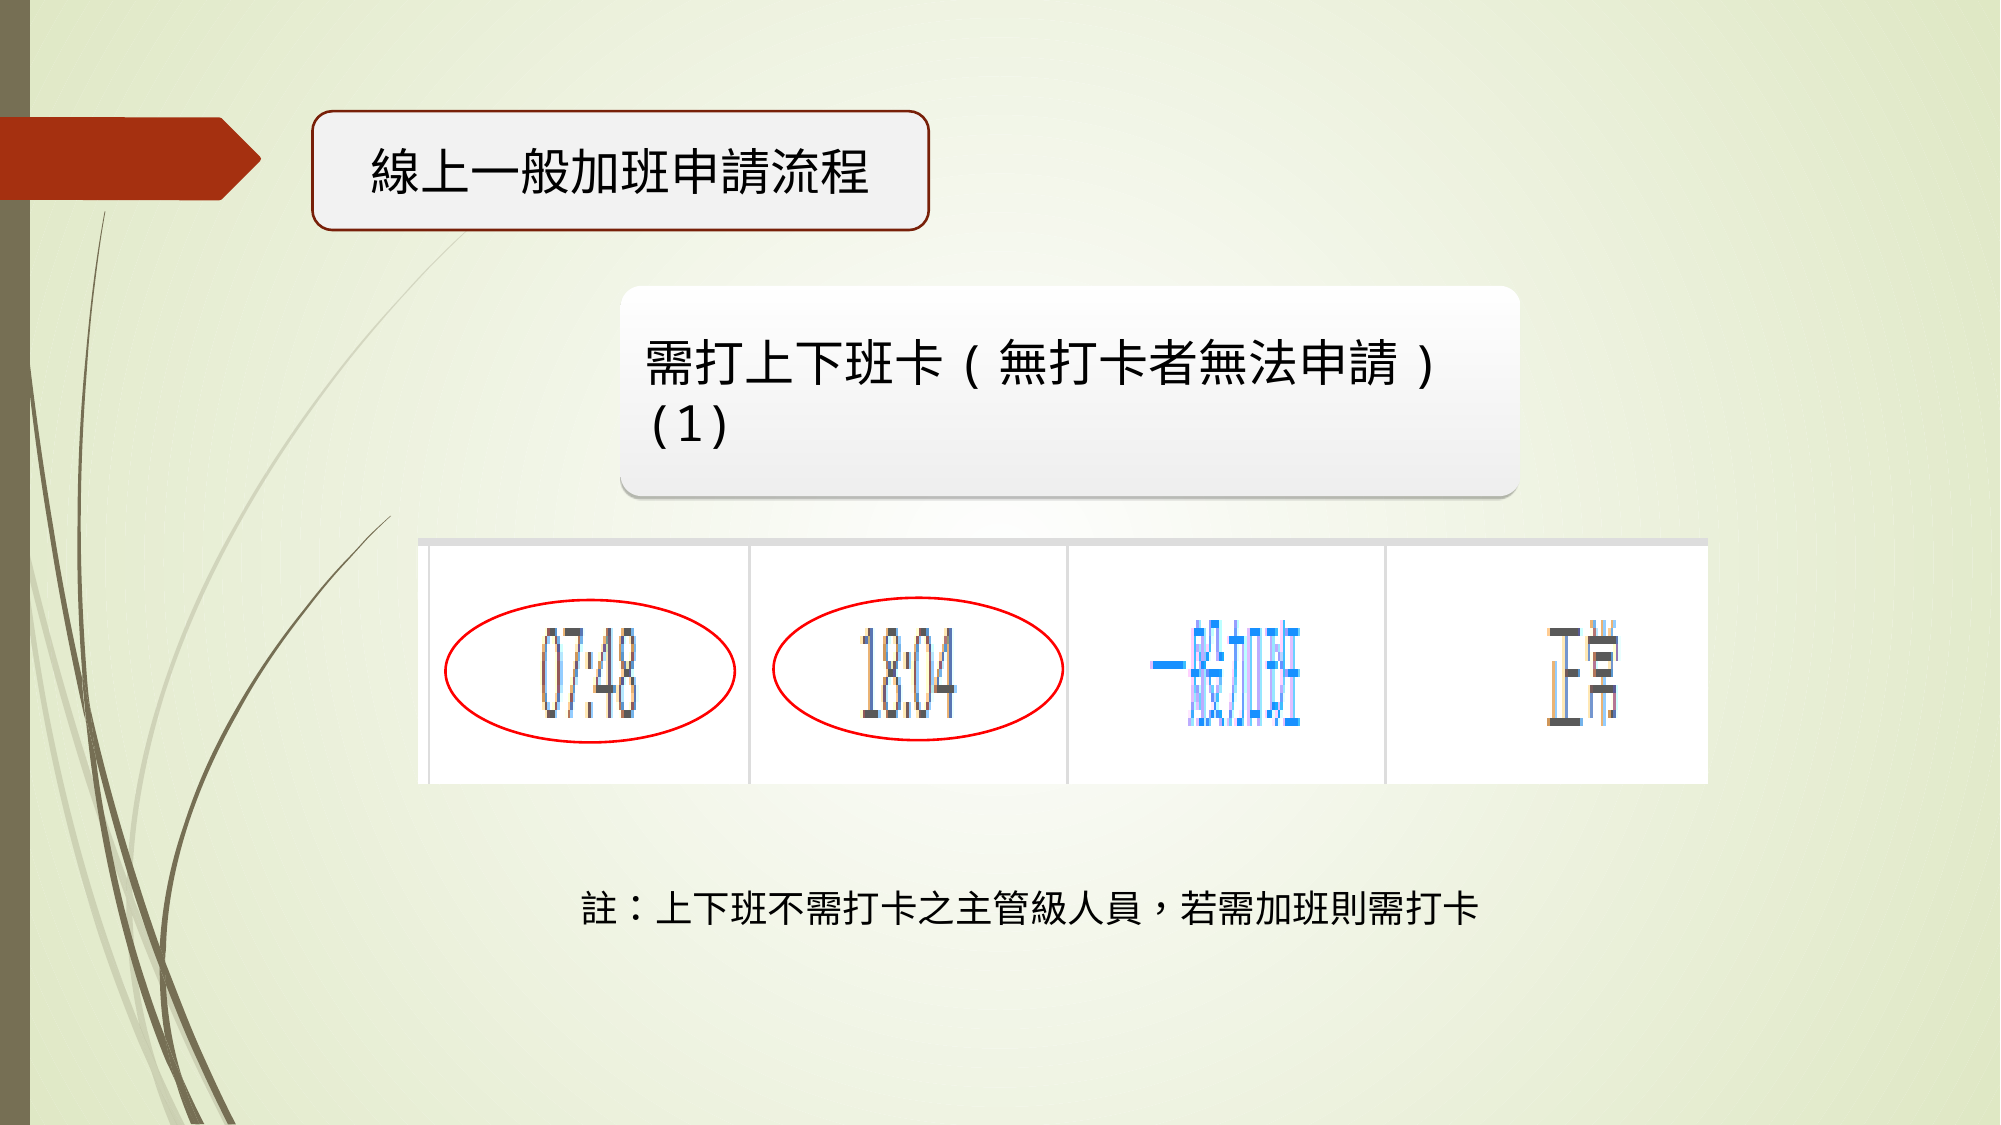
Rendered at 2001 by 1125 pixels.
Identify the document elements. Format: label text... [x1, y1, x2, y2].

text_box 需打上下班卡(無打卡者無法申請)(1) [636, 292, 1505, 490]
text_box 註：上下班不需打卡之主管級人員，若需加班則需打卡 [565, 877, 1694, 938]
picture [418, 539, 1708, 784]
text_box 線上一般加班申請流程 [312, 111, 929, 231]
text_box [620, 285, 1521, 497]
